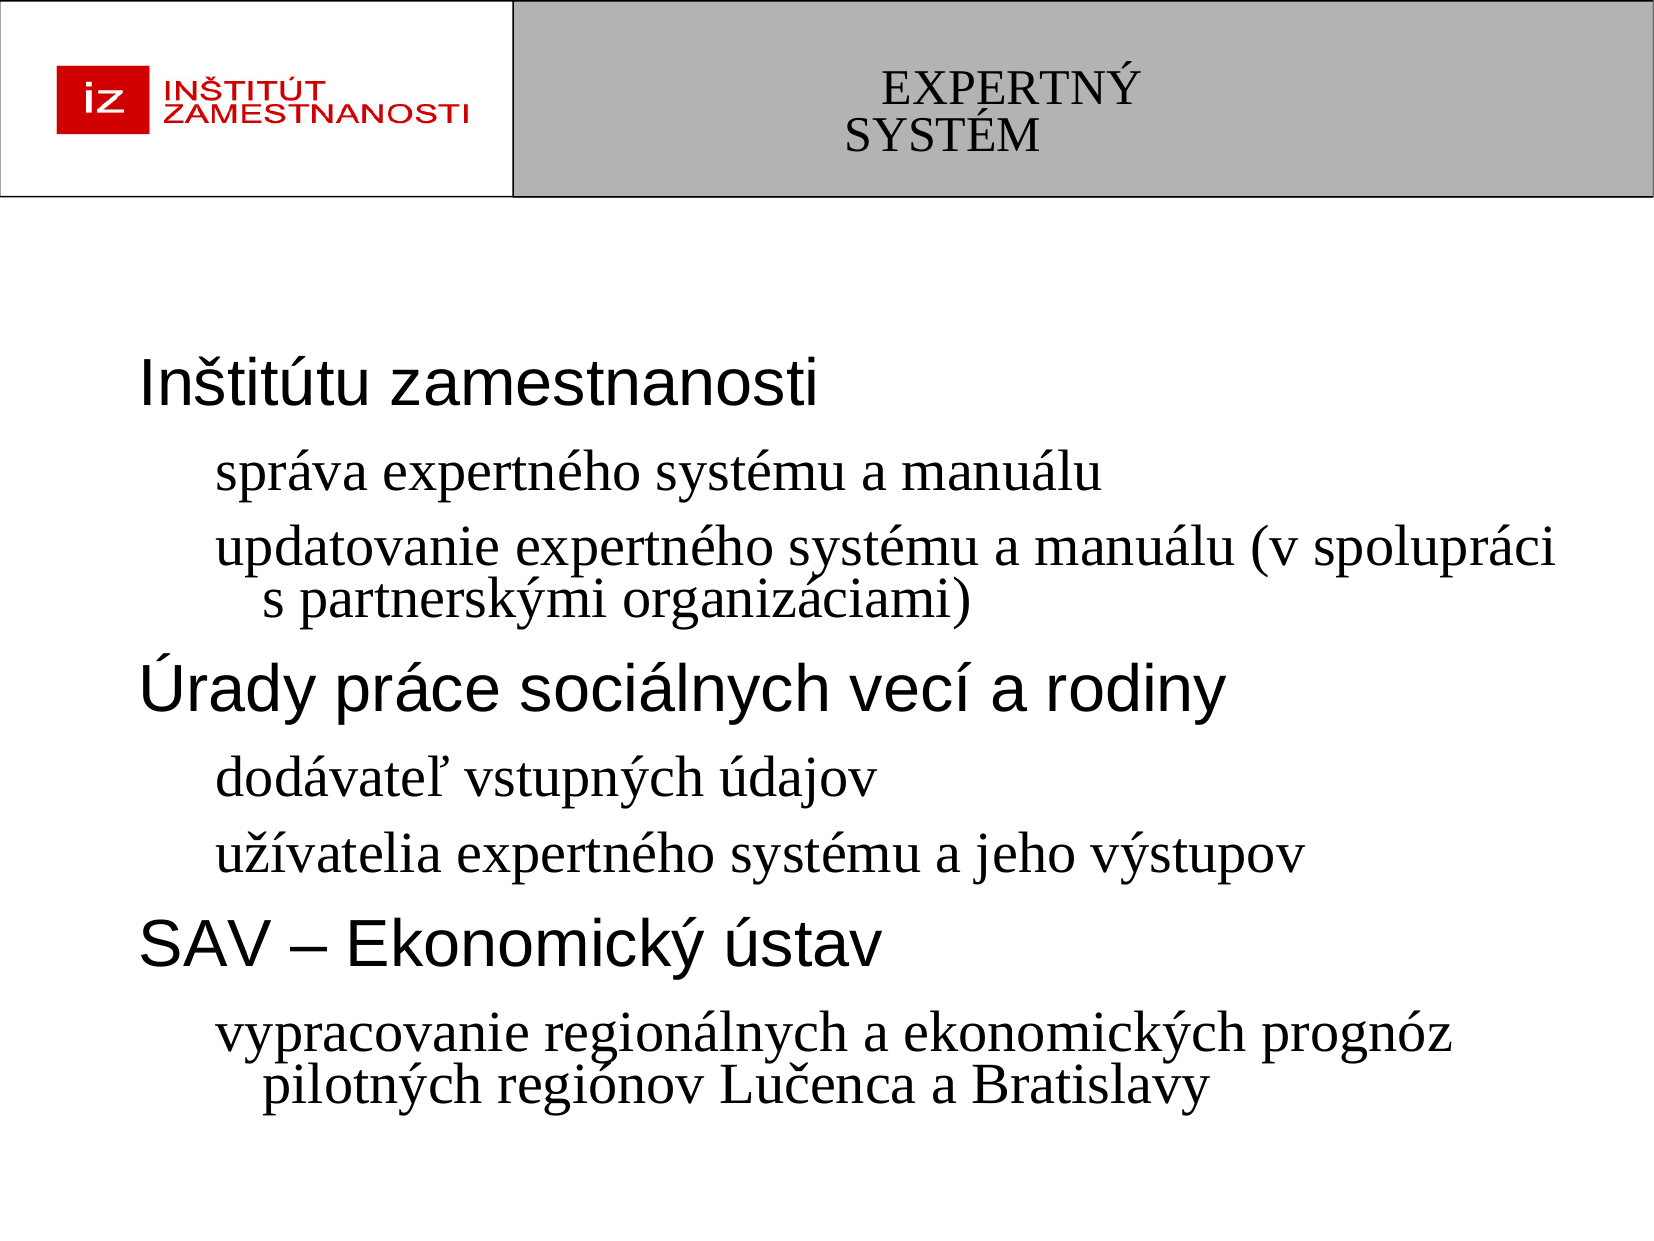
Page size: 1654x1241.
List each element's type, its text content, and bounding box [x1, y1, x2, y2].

list Inštitútu zamestnanosti správa expertného systému a manuálu updatovanie expertného systému a manuálu (v spolupráci s partnerskými organizáciami) Úrady práce sociálnych vecí a rodiny dodávateľ vstupných údajov užívatelia expertného systému a jeho výstupov SAV – Ekonomický ústav vypracovanie regionálnych a ekonomických prognóz pilotných regiónov Lučenca a Bratislavy [121, 344, 1565, 1127]
text_box EXPERTNÝ SYSTÉM [829, 59, 1359, 130]
picture [5, 6, 513, 190]
text_box [0, 0, 1654, 197]
